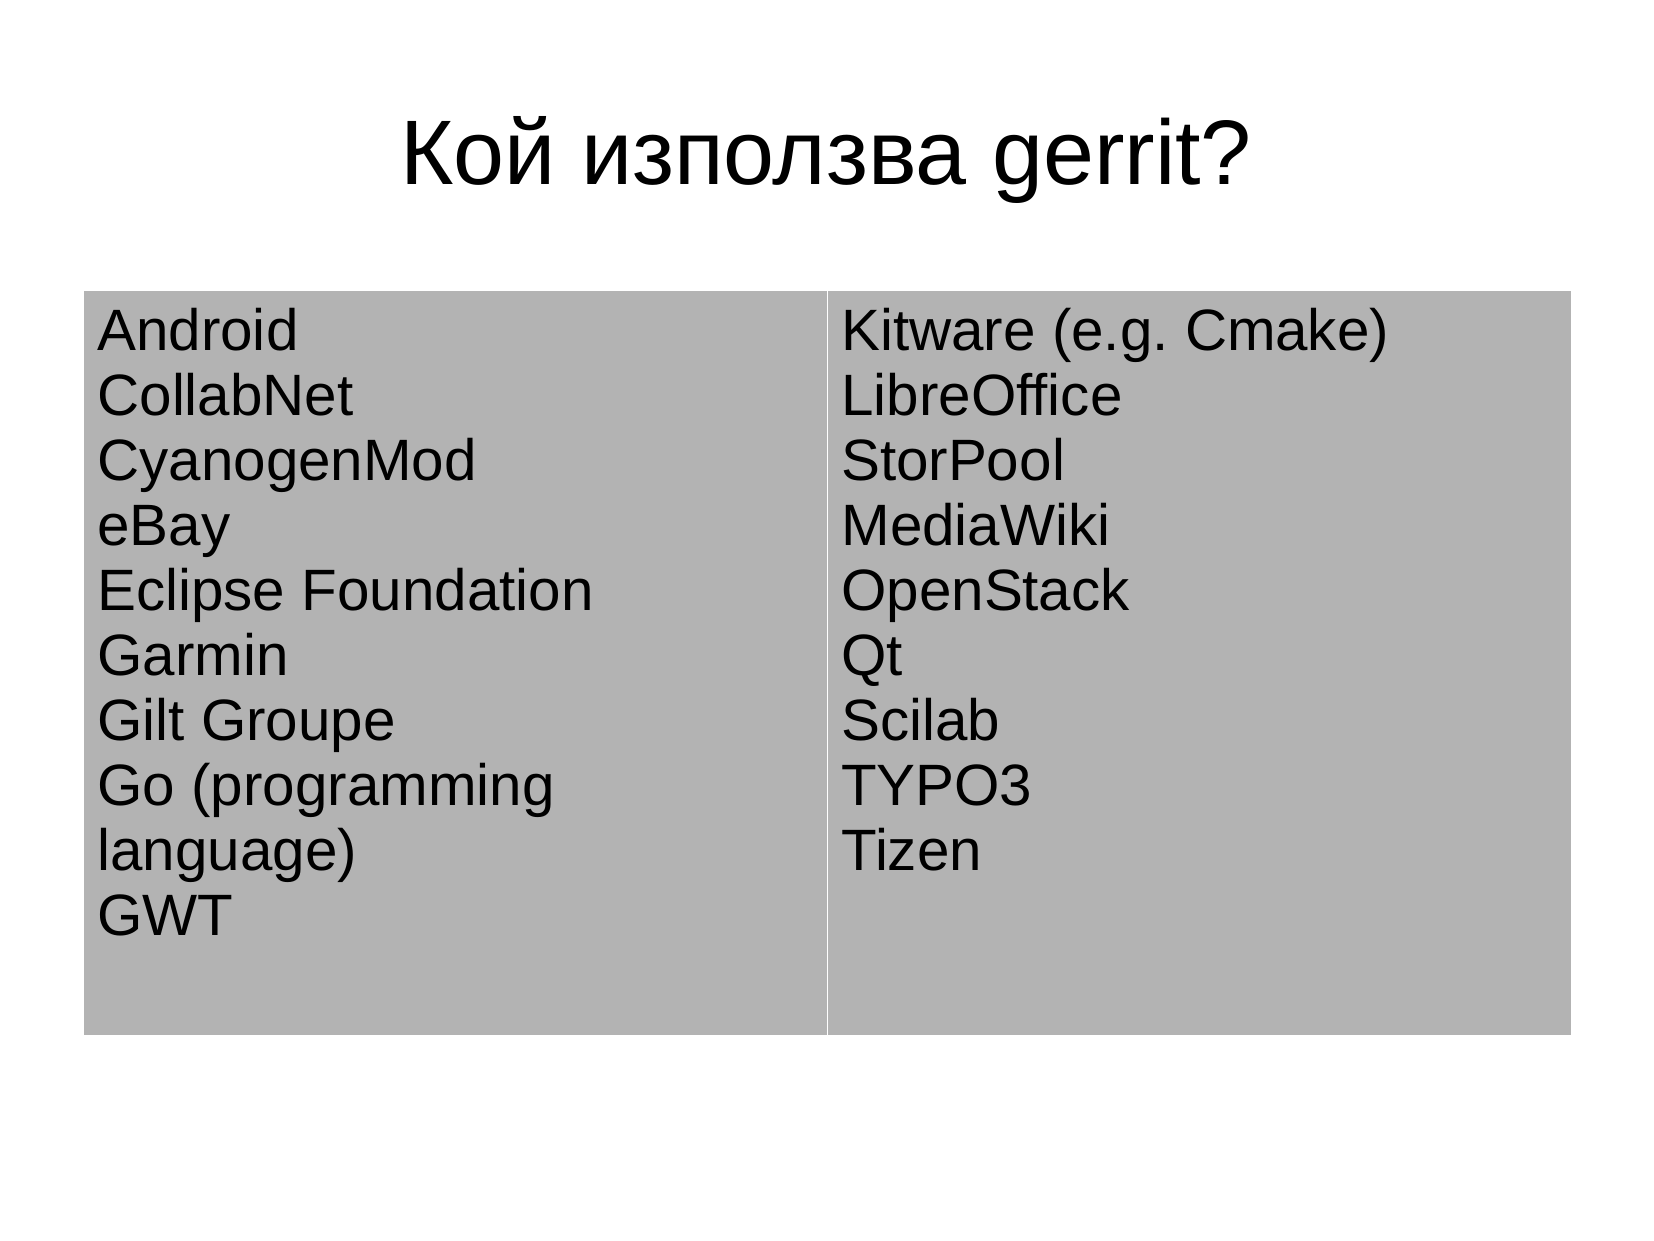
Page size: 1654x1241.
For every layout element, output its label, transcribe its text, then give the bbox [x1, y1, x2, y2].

table_header Android CollabNet CyanogenMod eBay Eclipse Foundation Garmin Gilt Groupe Go (programming language) GWT [84, 291, 827, 1035]
title Кой използва gerrit? [82, 49, 1571, 257]
table_header Kitware (e.g. Cmake) LibreOffice StorPool MediaWiki OpenStack Qt Scilab TYPO3 Tizen [828, 291, 1571, 1035]
